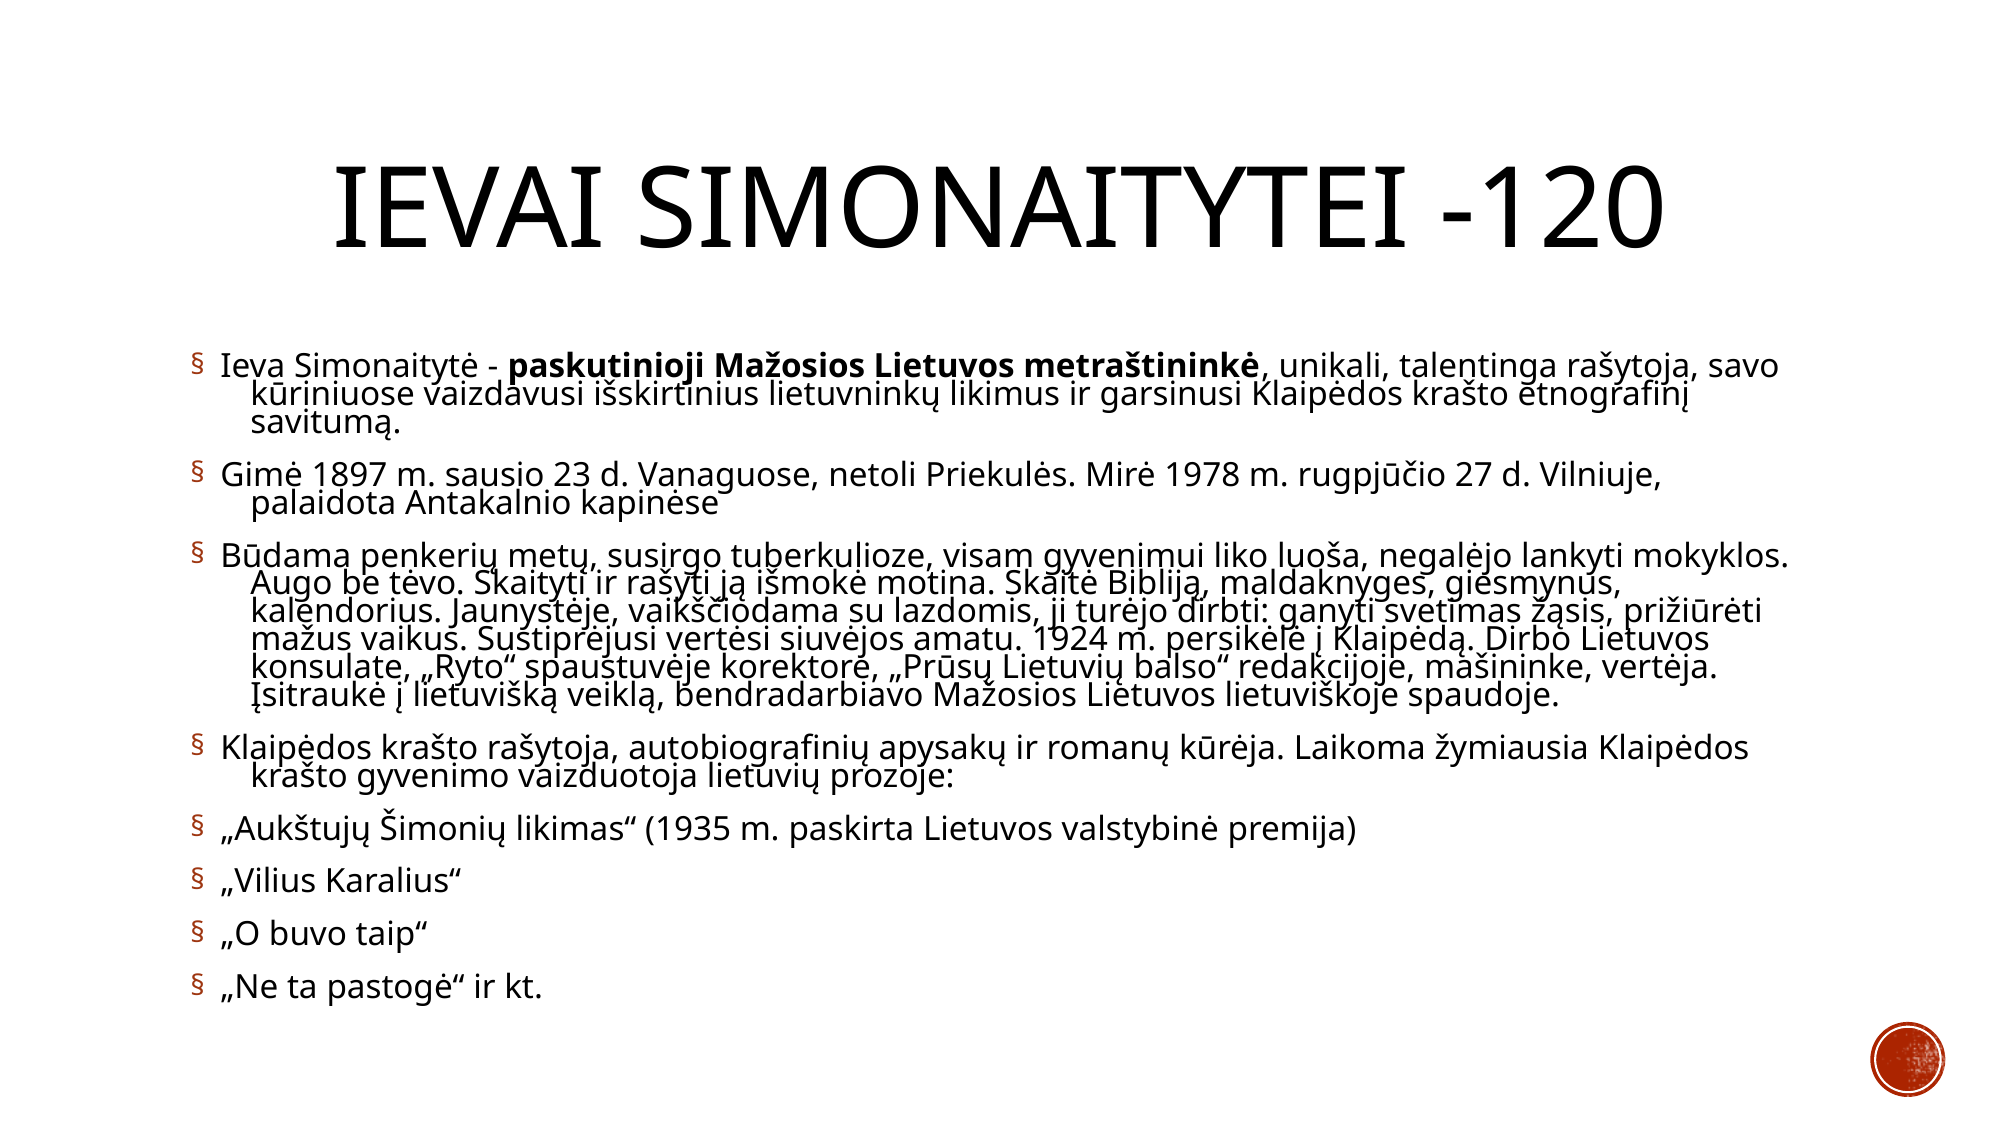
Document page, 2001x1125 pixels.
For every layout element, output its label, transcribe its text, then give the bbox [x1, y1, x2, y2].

title IevaI SimonaitytEI -120 [175, 79, 1826, 344]
list Ieva Simonaitytė - paskutinioji Mažosios Lietuvos metraštininkė, unikali, talentinga rašytoja, savo kūriniuose vaizdavusi išskirtinius lietuvninkų likimus ir garsinusi Klaipėdos krašto etnografinį savitumą. Gimė 1897 m. sausio 23 d. Vanaguose, netoli Priekulės. Mirė 1978 m. rugpjūčio 27 d. Vilniuje, palaidota Antakalnio kapinėse Būdama penkerių metų, susirgo tuberkulioze, visam gyvenimui liko luoša, negalėjo lankyti mokyklos. Augo be tėvo. Skaityti ir rašyti ją išmokė motina. Skaitė Bibliją, maldaknyges, giesmynus, kalendorius. Jaunystėje, vaikščiodama su lazdomis, ji turėjo dirbti: ganyti svetimas žąsis, prižiūrėti mažus vaikus. Sustiprėjusi vertėsi siuvėjos amatu. 1924 m. persikėlė į Klaipėdą. Dirbo Lietuvos konsulate, „Ryto“ spaustuvėje korektore, „Prūsų Lietuvių balso“ redakcijoje, mašininke, vertėja. Įsitraukė į lietuvišką veiklą, bendradarbiavo Mažosios Lietuvos lietuviškoje spaudoje. Klaipėdos krašto rašytoja, autobiografinių apysakų ir romanų kūrėja. Laikoma žymiausia Klaipėdos krašto gyvenimo vaizduotoja lietuvių prozoje: „Aukštujų Šimonių likimas“ (1935 m. paskirta Lietuvos valstybinė premija) „Vilius Karalius“ „O buvo taip“ „Ne ta pastogė“ ir kt. [175, 348, 1826, 1013]
